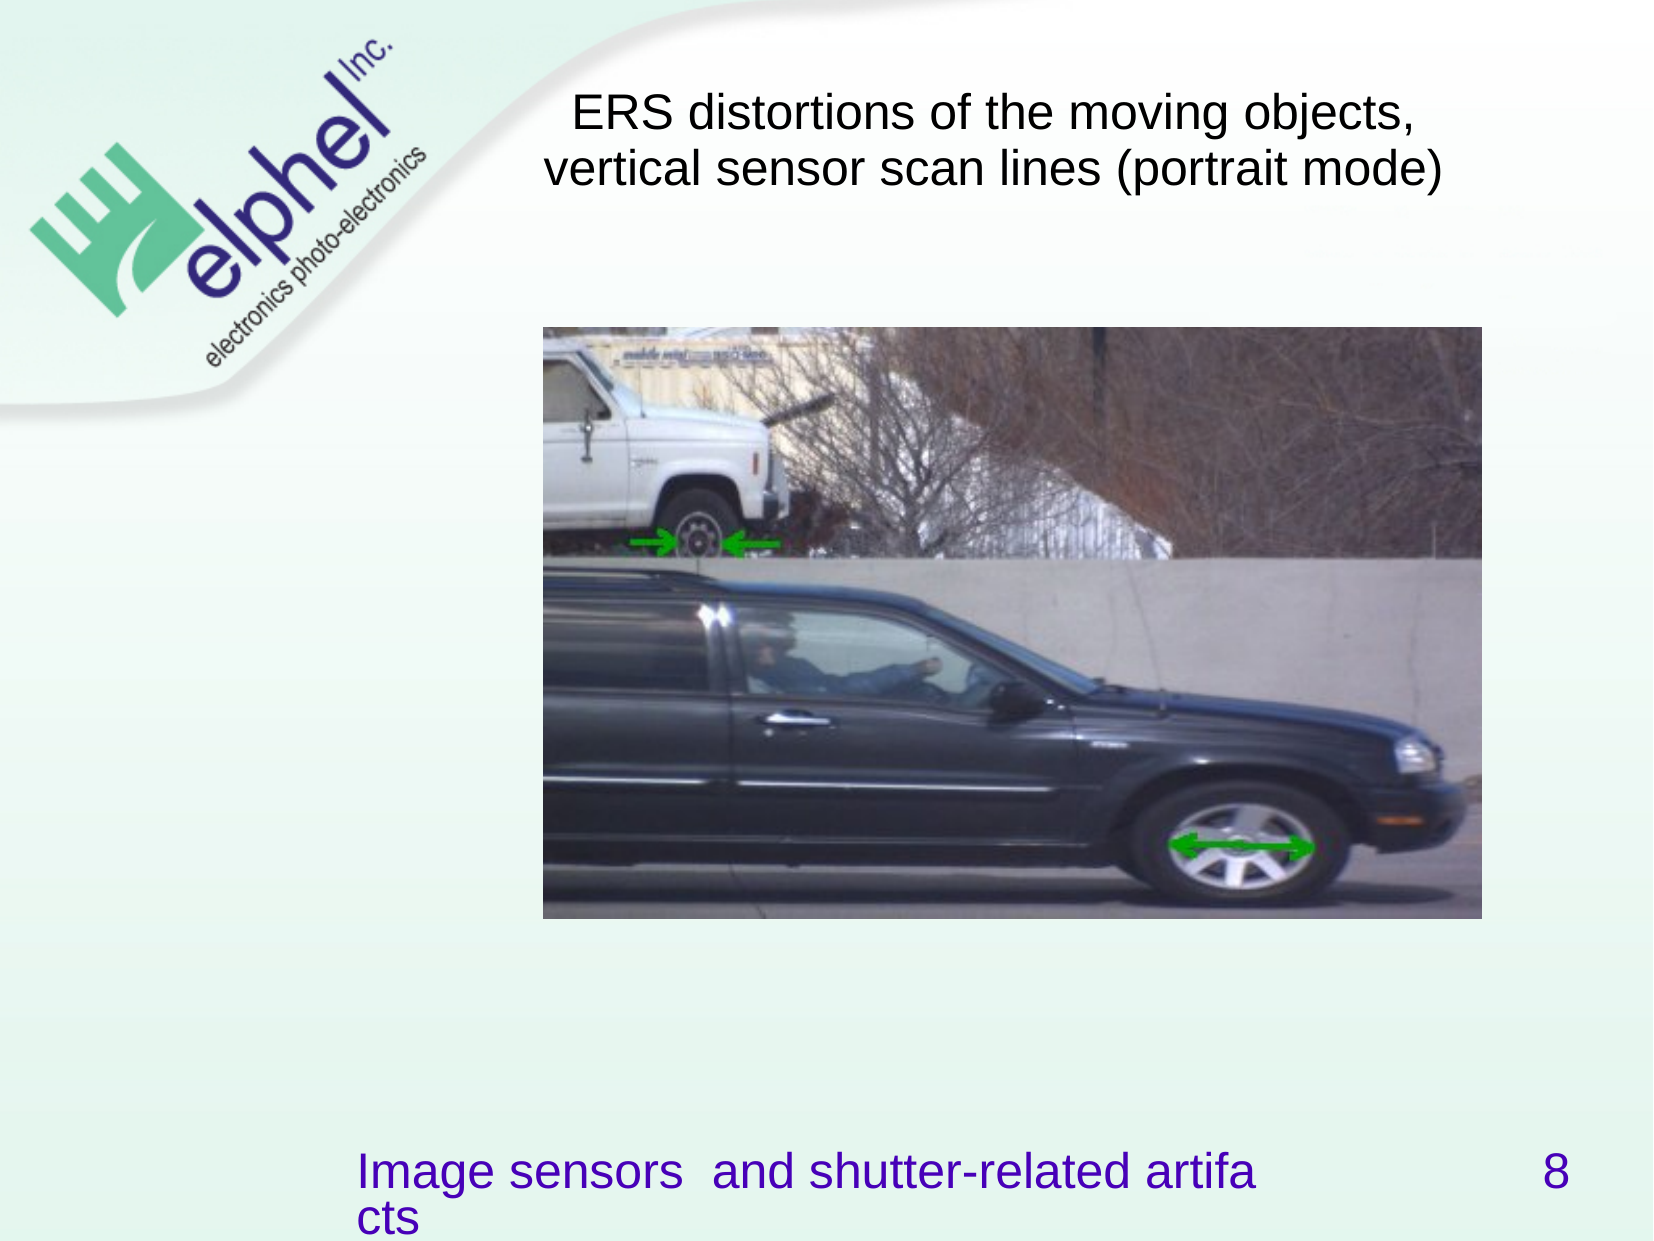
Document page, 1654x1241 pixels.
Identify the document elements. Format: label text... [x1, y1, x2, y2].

title ERS distortions of the moving objects, vertical sensor scan lines (portrait mode) [412, 26, 1576, 199]
picture [0, 0, 1654, 1241]
